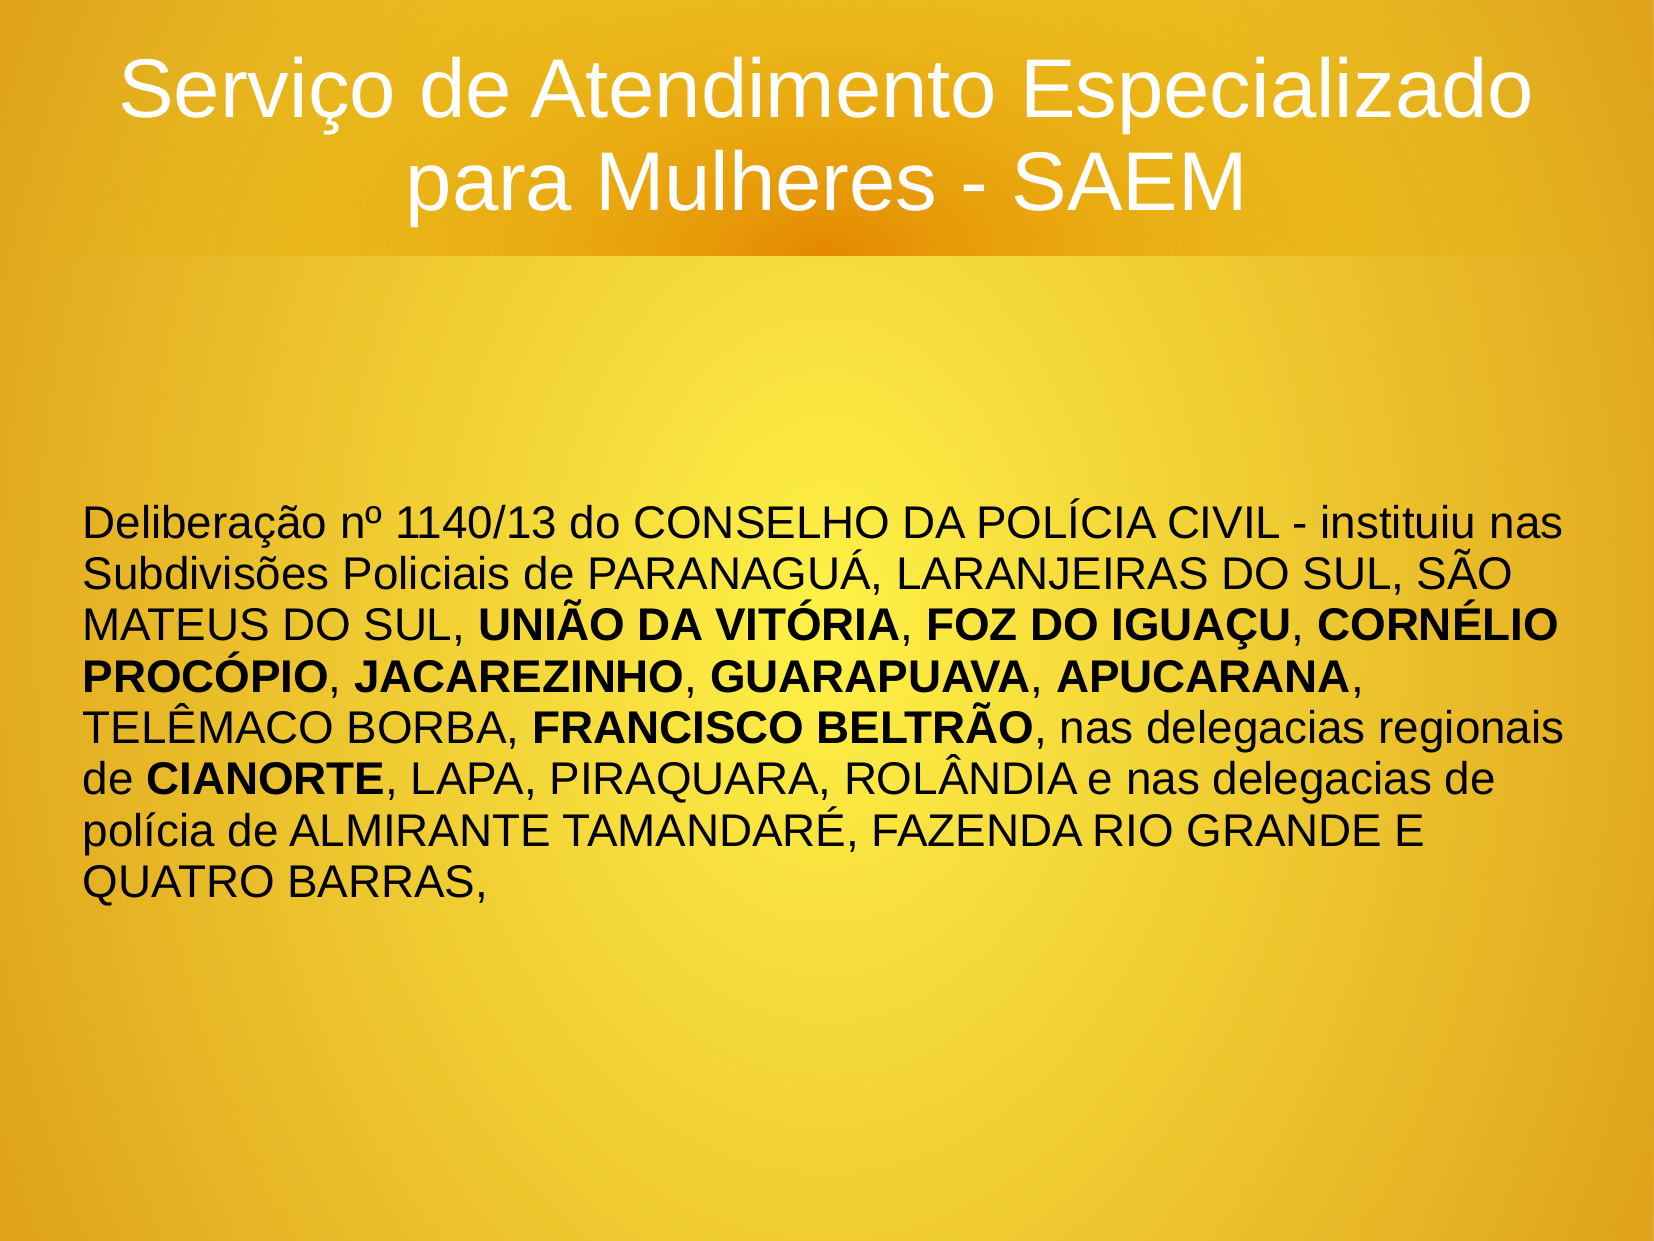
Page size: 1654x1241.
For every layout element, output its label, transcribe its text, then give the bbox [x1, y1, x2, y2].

title Serviço de Atendimento Especializado para Mulheres - SAEM [82, 10, 1571, 260]
list Deliberação nº 1140/13 do CONSELHO DA POLÍCIA CIVIL - instituiu nas Subdivisões Policiais de PARANAGUÁ, LARANJEIRAS DO SUL, SÃO MATEUS DO SUL, UNIÃO DA VITÓRIA, FOZ DO IGUAÇU, CORNÉLIO PROCÓPIO, JACAREZINHO, GUARAPUAVA, APUCARANA, TELÊMACO BORBA, FRANCISCO BELTRÃO, nas delegacias regionais de CIANORTE, LAPA, PIRAQUARA, ROLÂNDIA e nas delegacias de polícia de ALMIRANTE TAMANDARÉ, FAZENDA RIO GRANDE E QUATRO BARRAS, [82, 330, 1571, 1010]
